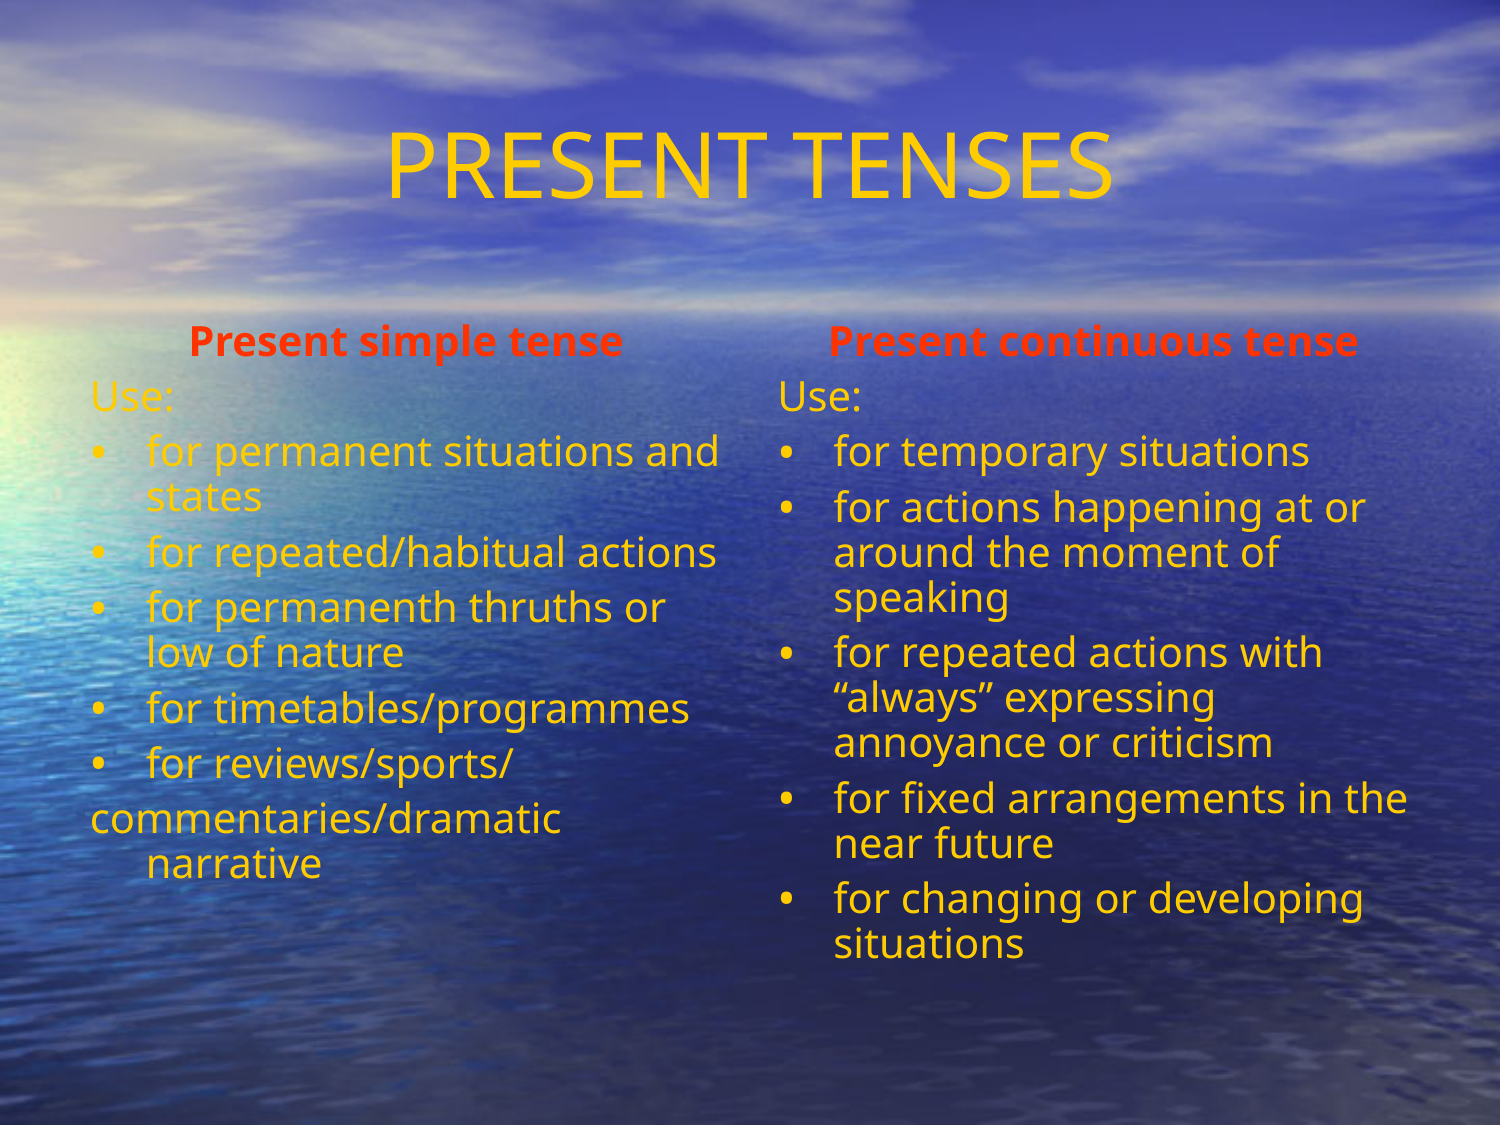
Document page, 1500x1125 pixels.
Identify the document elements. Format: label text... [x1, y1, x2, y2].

title PRESENT TENSES [75, 47, 1425, 275]
list Present simple tense Use: for permanent situations and states for repeated/habitual actions for permanenth thruths or low of nature for timetables/programmes for reviews/sports/ commentaries/dramatic narrative [75, 312, 738, 988]
picture [0, 0, 1500, 1125]
list Present continuous tense Use: for temporary situations for actions happening at or around the moment of speaking for repeated actions with “always” expressing annoyance or criticism for fixed arrangements in the near future for changing or developing situations [762, 312, 1425, 988]
